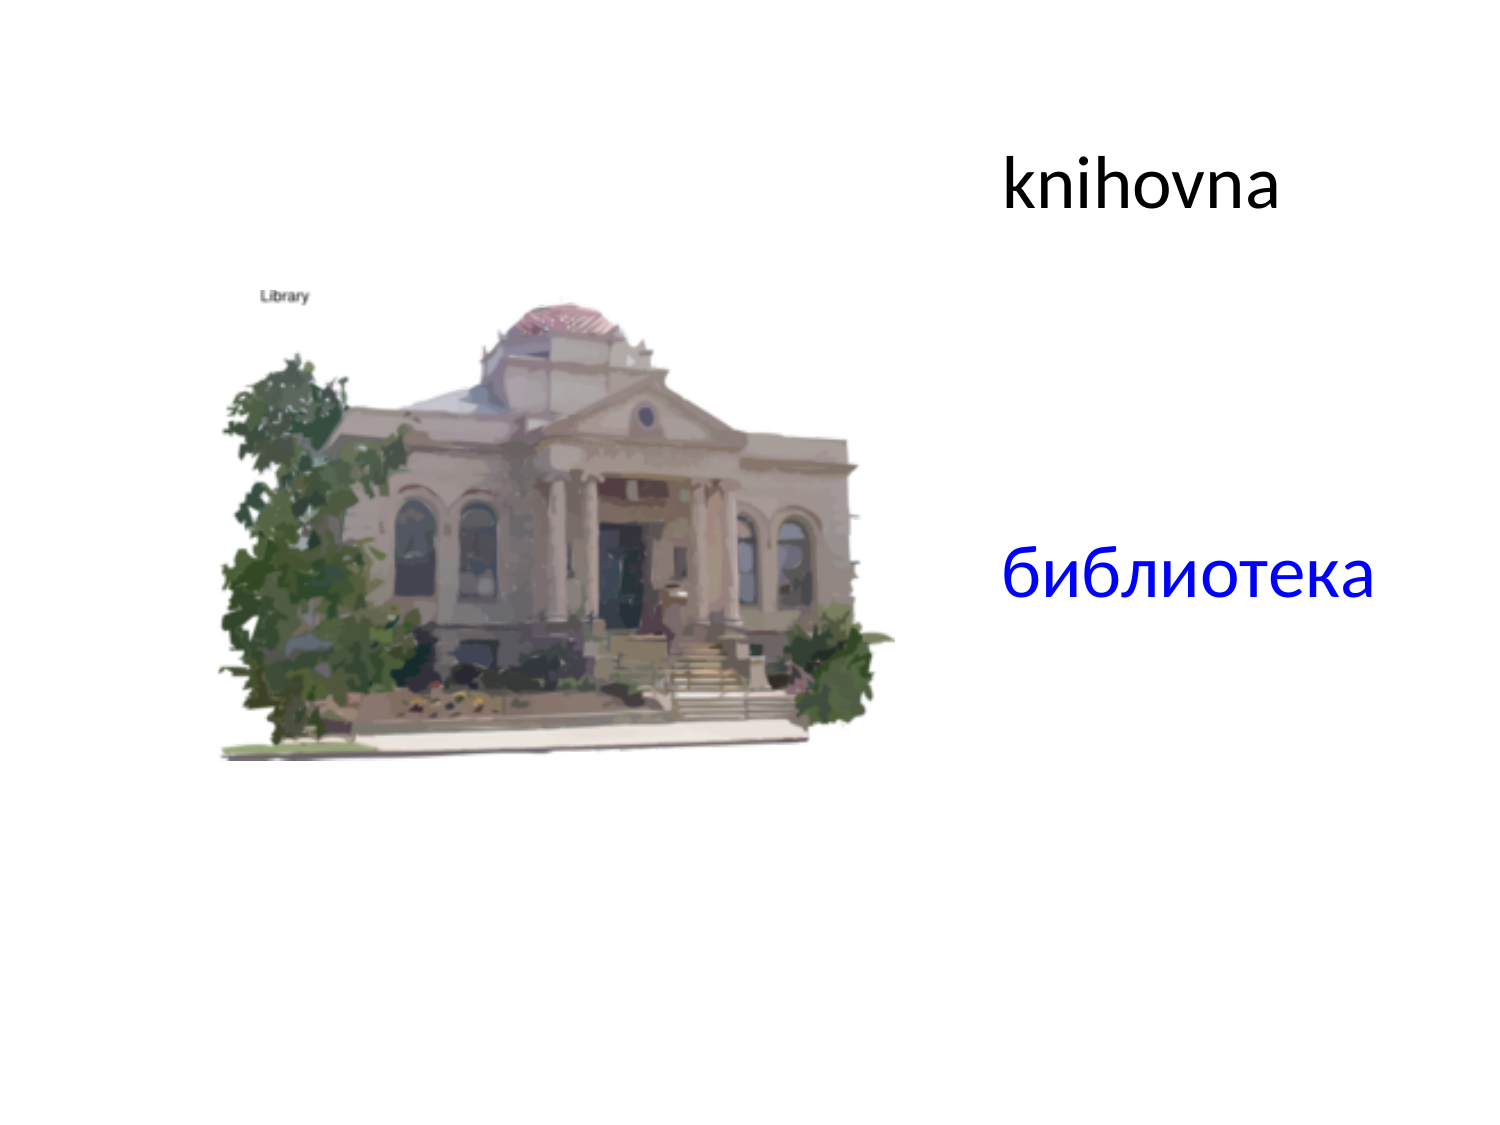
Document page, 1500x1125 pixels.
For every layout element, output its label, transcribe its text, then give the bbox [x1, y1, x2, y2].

picture [218, 290, 895, 761]
text_box knihovna [987, 125, 1297, 231]
text_box библиотека [986, 515, 1392, 621]
